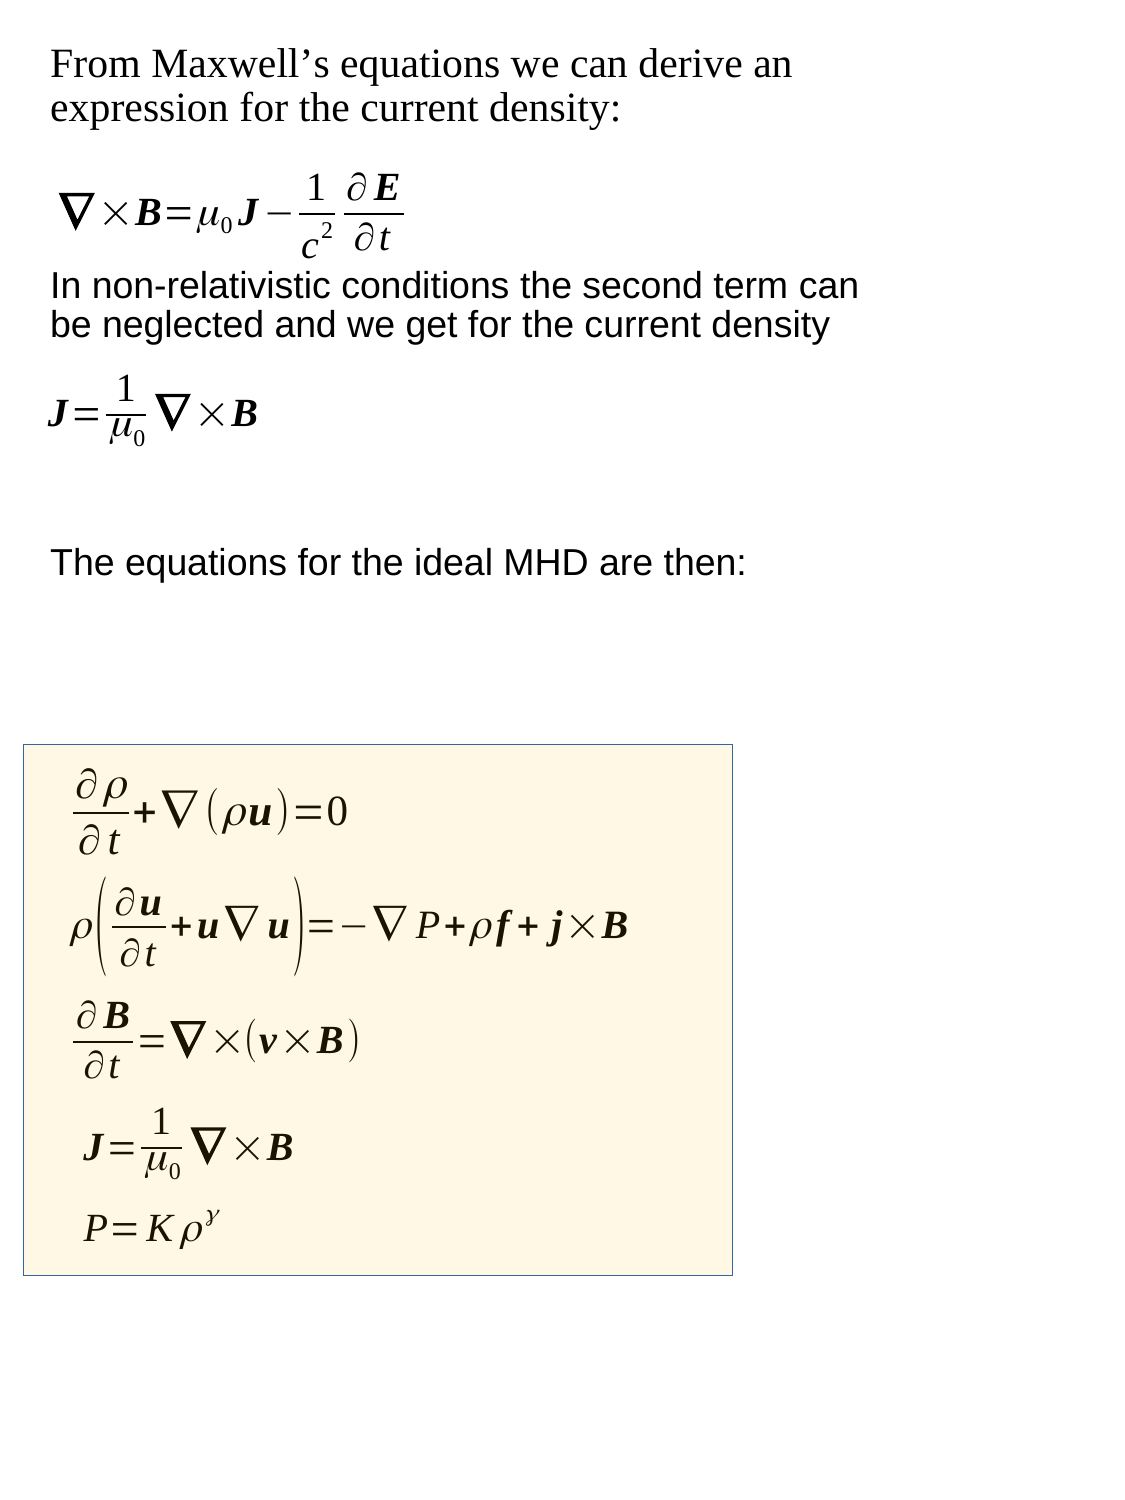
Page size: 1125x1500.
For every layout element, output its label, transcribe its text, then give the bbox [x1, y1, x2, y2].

text_box [23, 744, 733, 1276]
chart [35, 366, 269, 451]
text_box From Maxwell’s equations we can derive an expression for the current density: [35, 35, 875, 138]
text_box In non-relativistic conditions the second term can be neglected and we get for the current density [35, 259, 898, 353]
chart [47, 165, 416, 259]
text_box The equations for the ideal MHD are then: [35, 536, 792, 591]
